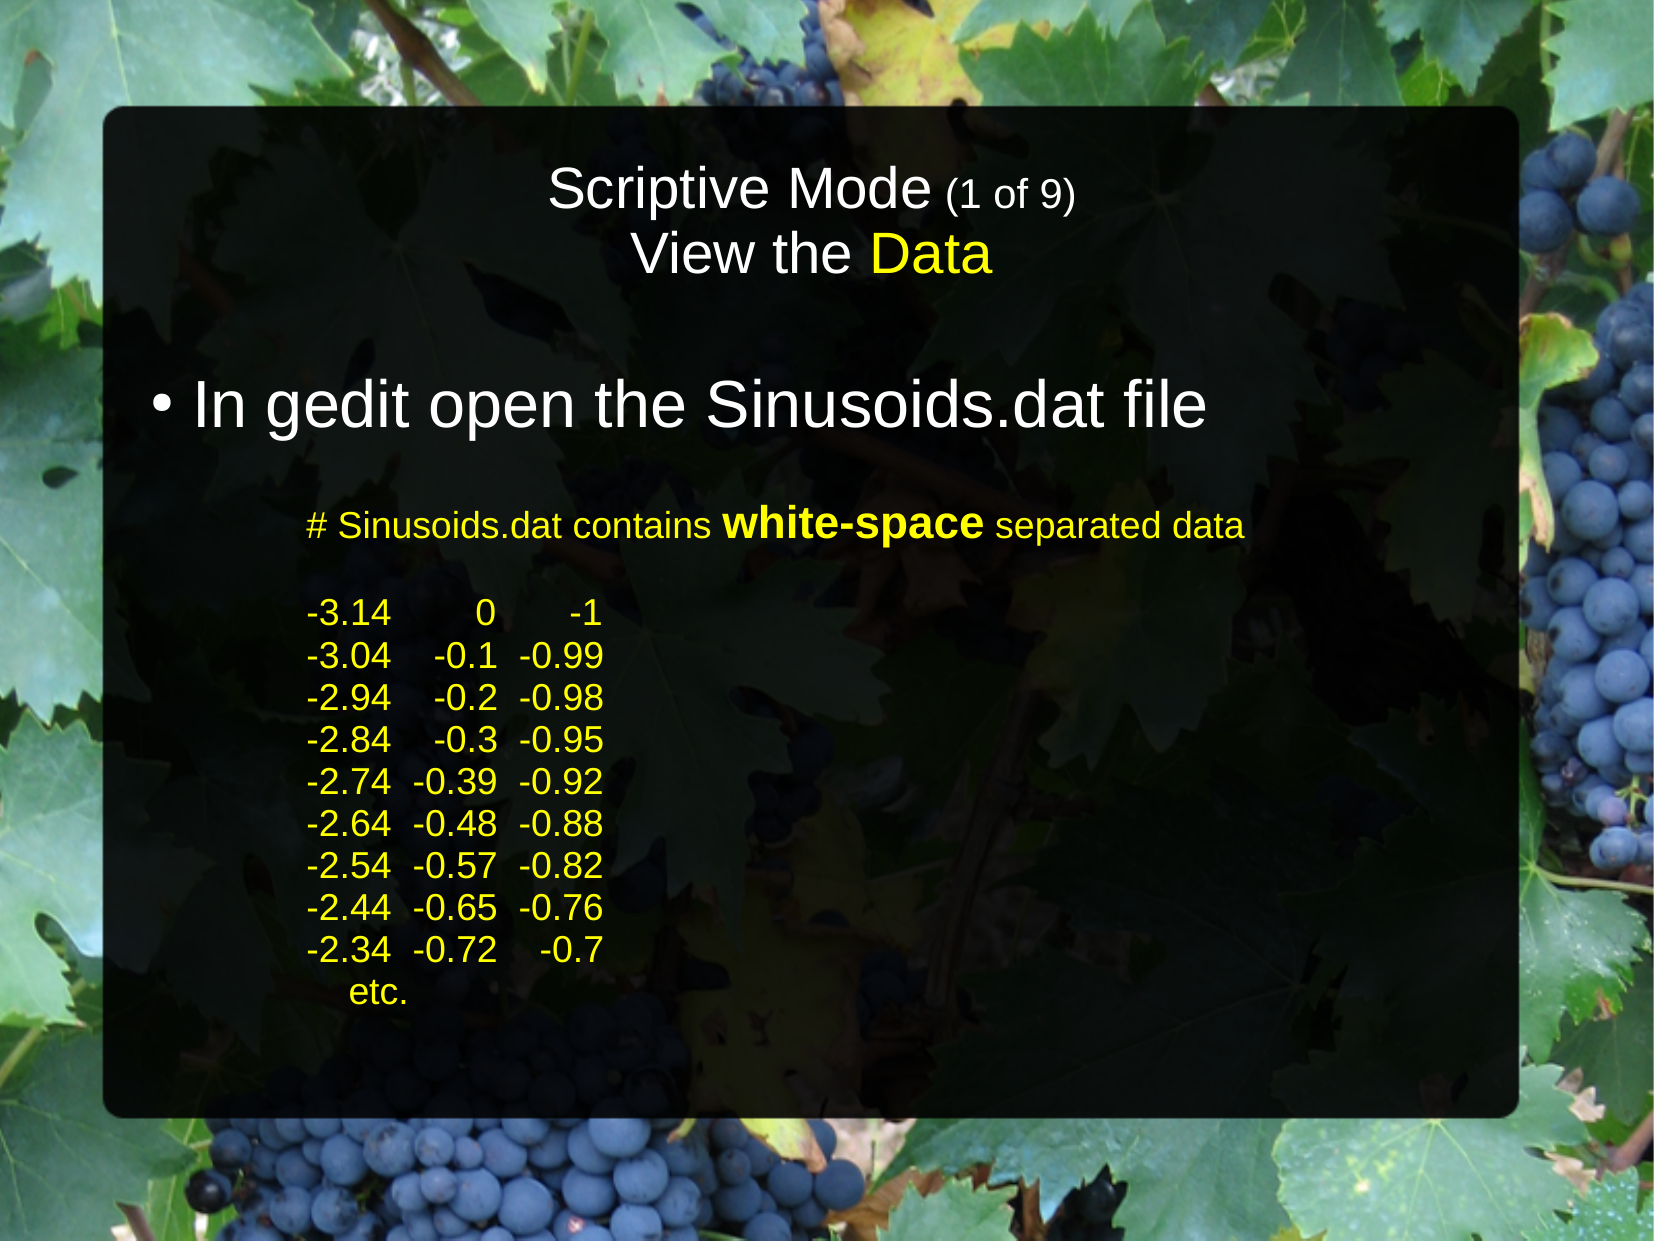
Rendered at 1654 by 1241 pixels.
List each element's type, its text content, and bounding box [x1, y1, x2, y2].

text_box # Sinusoids.dat contains white-space separated data ﻿-3.14 0 -1 -3.04 -0.1 -0.99 -2.94 -0.2 -0.98 -2.84 -0.3 -0.95 -2.74 -0.39 -0.92 -2.64 -0.48 -0.88 -2.54 -0.57 -0.82 -2.44 -0.65 -0.76 -2.34 -0.72 -0.7 etc. [291, 490, 1386, 1020]
title Scriptive Mode (1 of 9) View the Data [118, 125, 1506, 318]
picture [0, 0, 1654, 1241]
subtitle In gedit open the Sinusoids.dat file [150, 357, 1276, 451]
